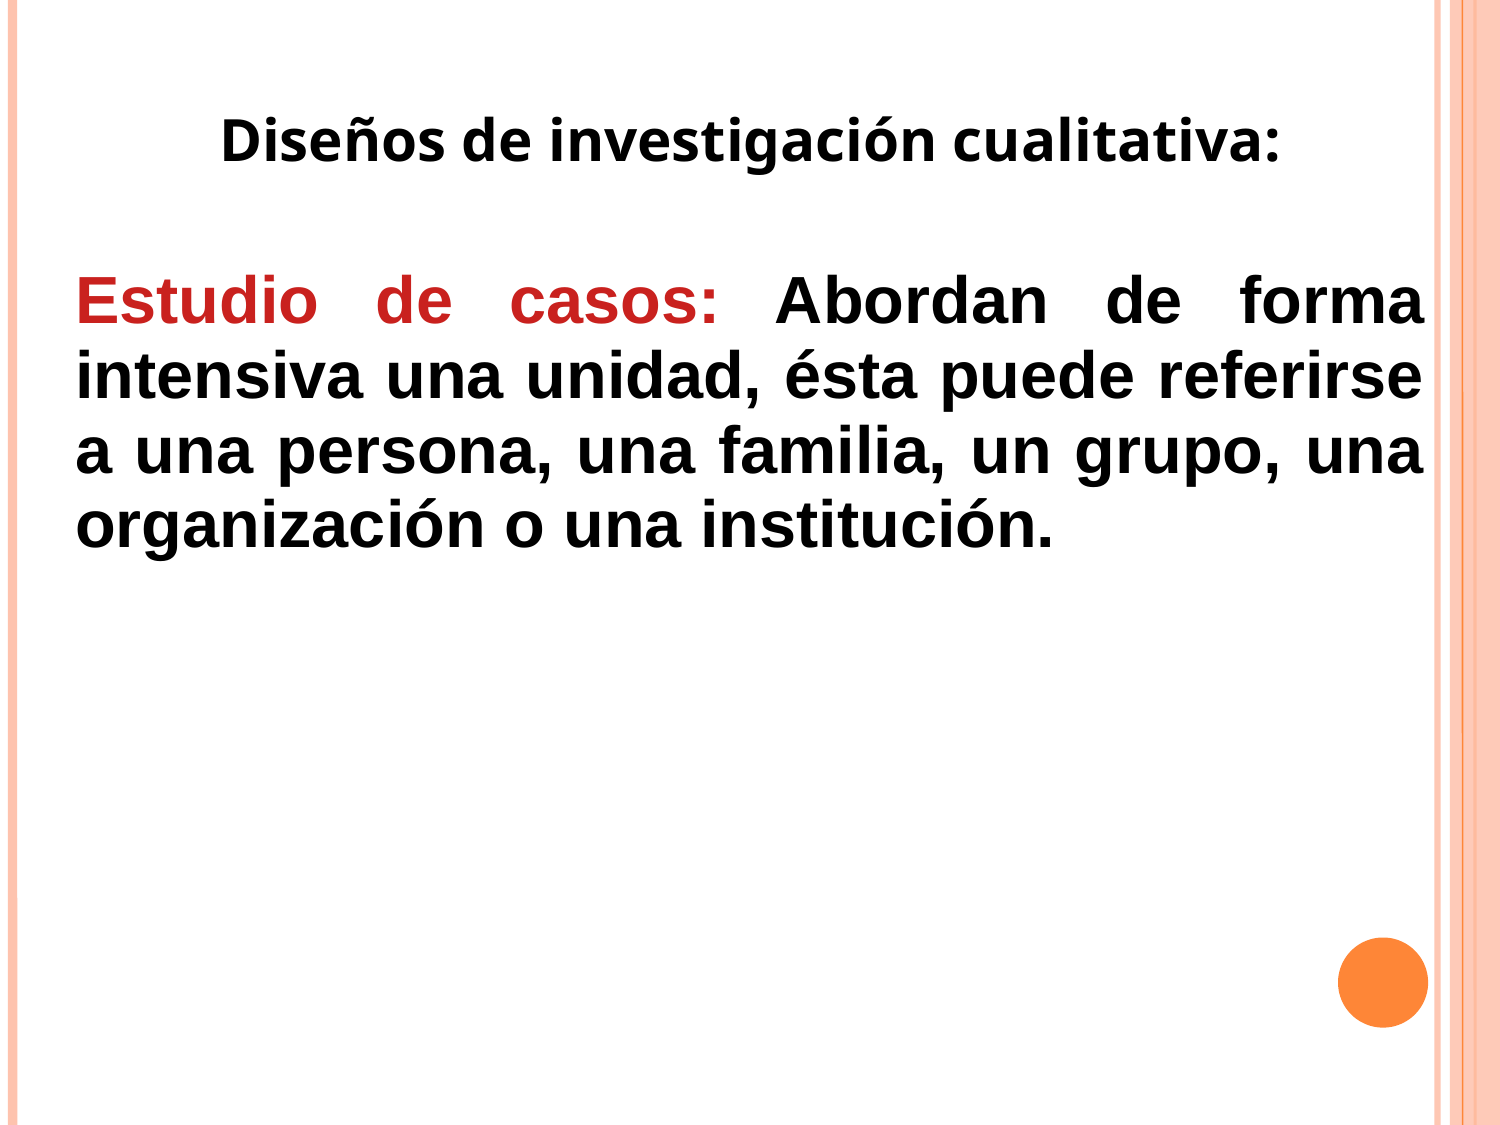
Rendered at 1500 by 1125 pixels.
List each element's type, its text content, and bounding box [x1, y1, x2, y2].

title Diseños de investigación cualitativa: [75, 44, 1425, 233]
subtitle Estudio de casos: Abordan de forma intensiva una unidad, ésta puede referirse a una persona, una familia, un grupo, una organización o una institución. [75, 263, 1425, 916]
